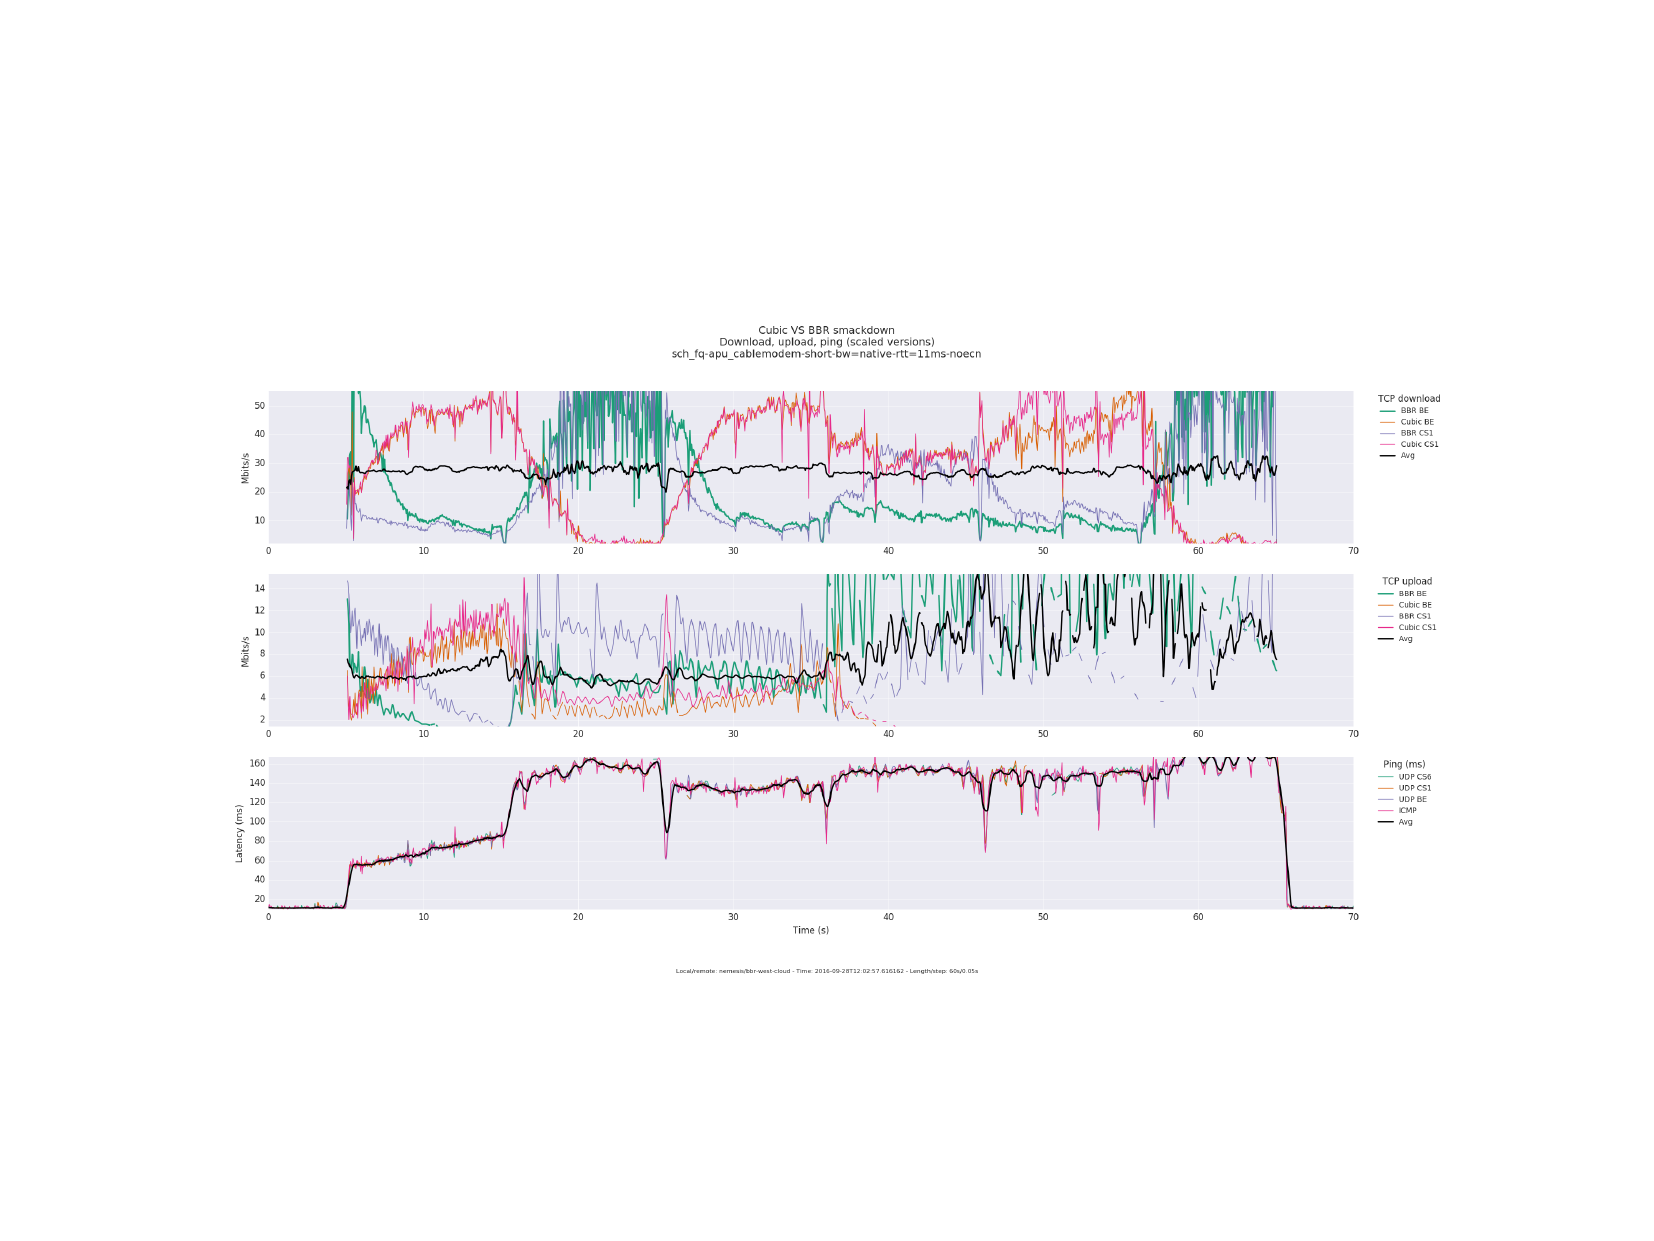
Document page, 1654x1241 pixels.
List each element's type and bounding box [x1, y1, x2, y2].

picture [82, 326, 1571, 974]
